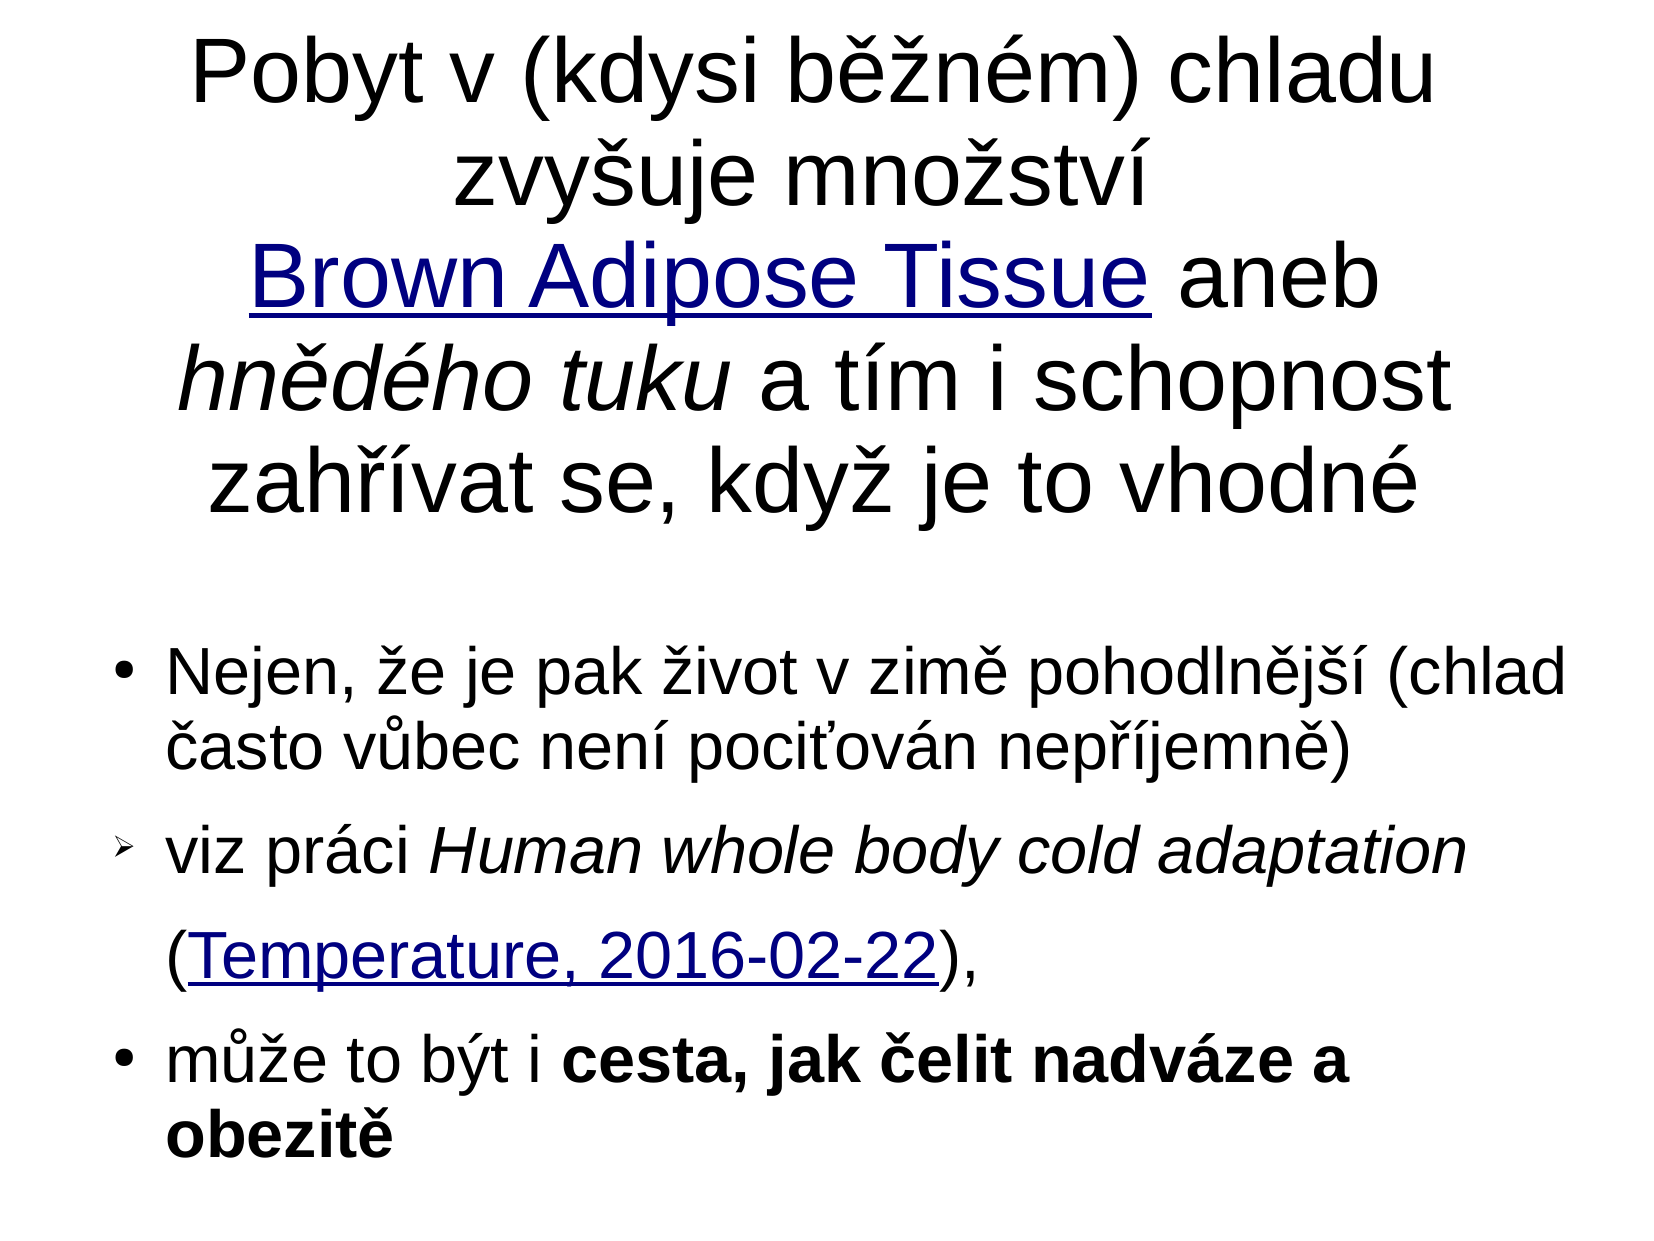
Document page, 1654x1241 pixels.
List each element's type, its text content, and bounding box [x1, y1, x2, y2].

list Nejen, že je pak život v zimě pohodlnější (chlad často vůbec není pociťován nepříjemně) viz práci Human whole body cold adaptation (Temperature, 2016-02-22), může to být i cesta, jak čelit nadváze a obezitě [94, 634, 1583, 1241]
title Pobyt v (kdysi běžném) chladu zvyšuje množství Brown Adipose Tissue aneb hnědého tuku a tím i schopnost zahřívat se, když je to vhodné [70, 19, 1560, 533]
